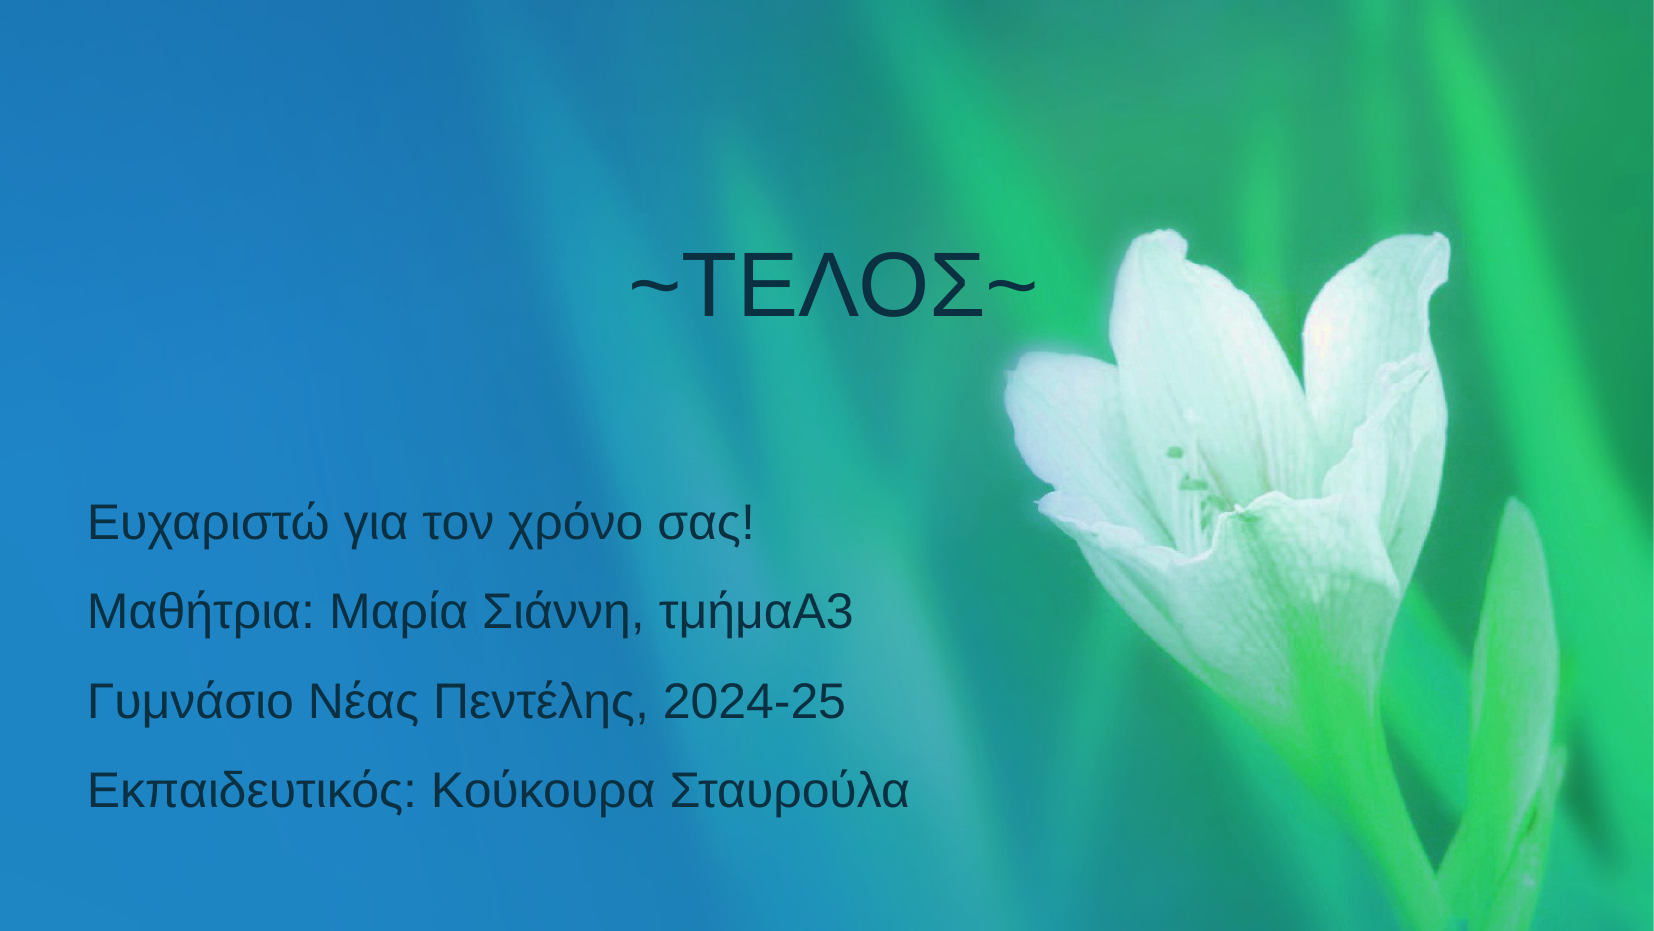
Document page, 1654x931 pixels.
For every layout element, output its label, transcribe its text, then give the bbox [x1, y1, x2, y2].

title ~ΤΕΛΟΣ~ [90, 196, 1579, 363]
list Ευχαριστώ για τον χρόνο σας! Μαθήτρια: Μαρία Σιάννη, τμήμαΑ3 Γυμνάσιο Νέας Πεντέλης, 2024-25 Εκπαιδευτικός: Κούκουρα Σταυρούλα [86, 489, 1576, 844]
